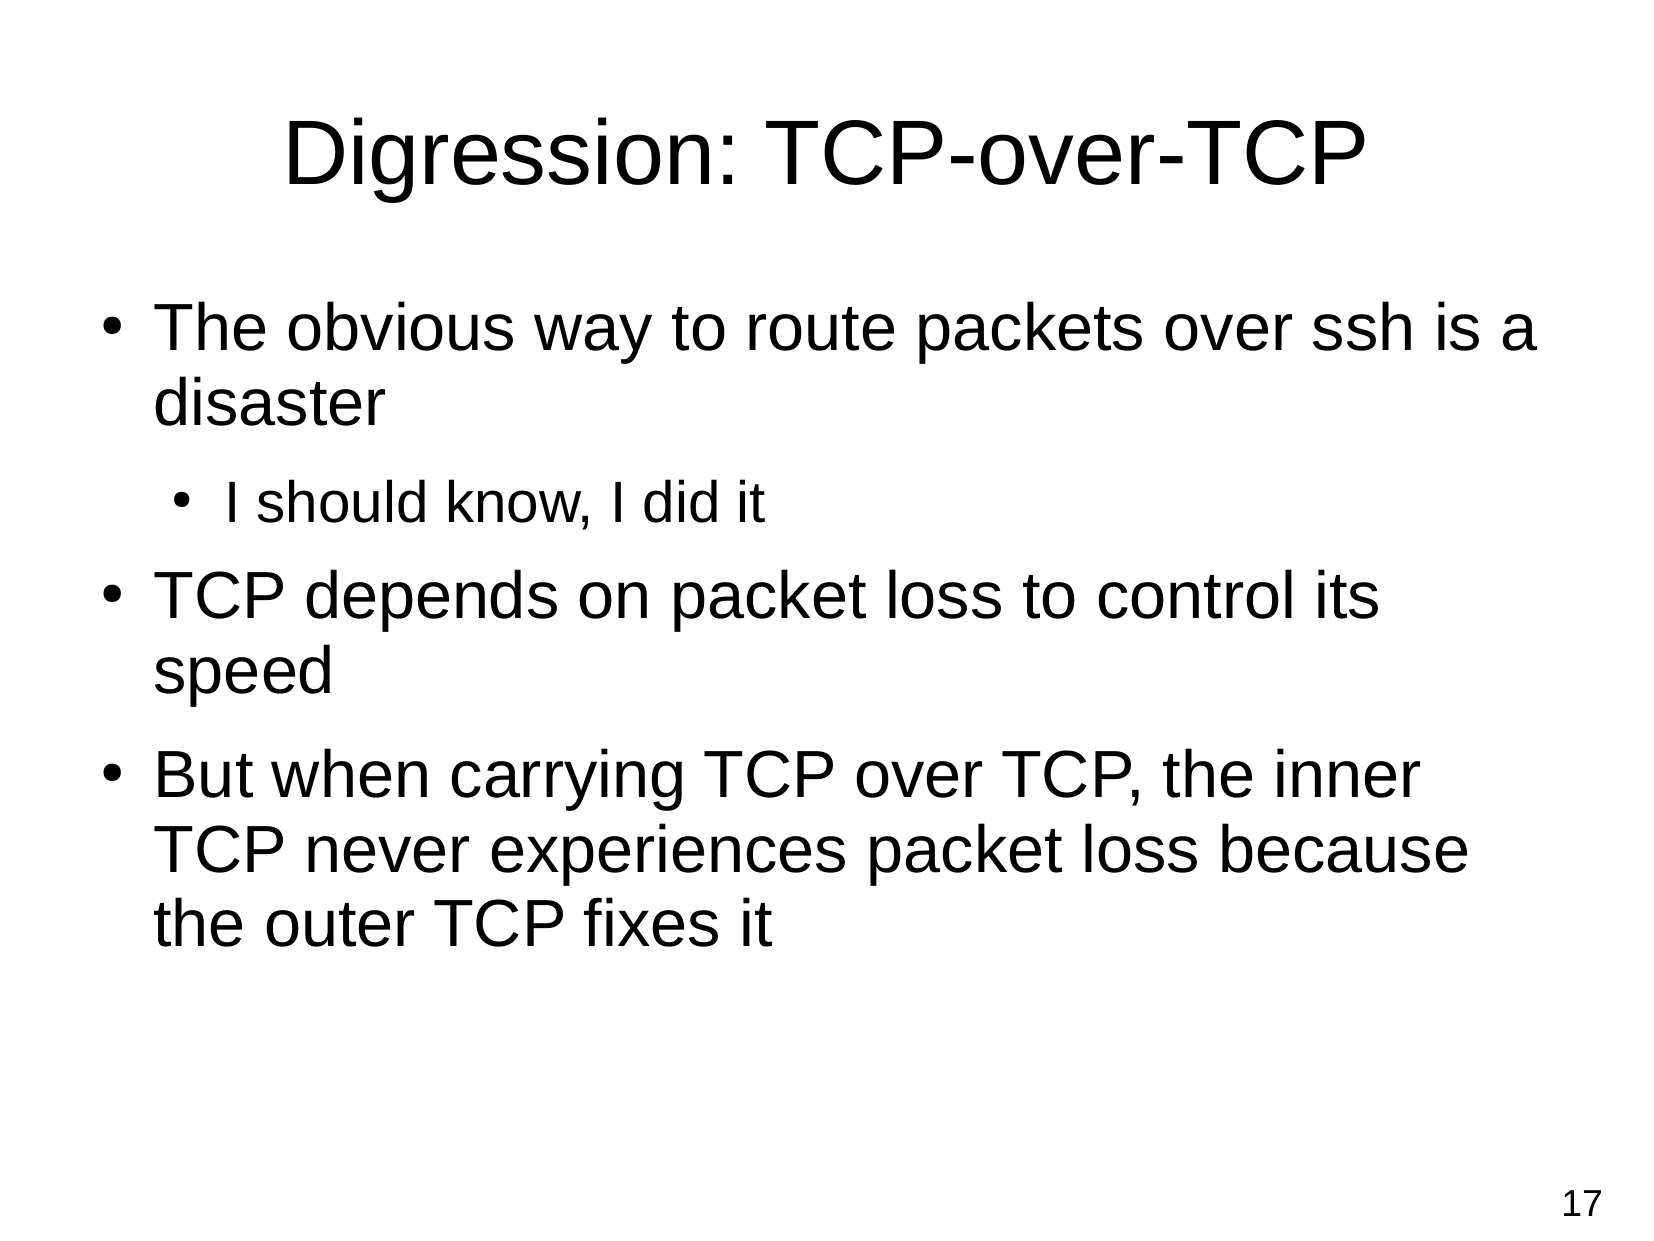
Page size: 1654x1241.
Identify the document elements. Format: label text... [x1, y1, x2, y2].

title Digression: TCP-over-TCP [82, 49, 1571, 257]
list The obvious way to route packets over ssh is a disaster I should know, I did it TCP depends on packet loss to control its speed But when carrying TCP over TCP, the inner TCP never experiences packet loss because the outer TCP fixes it [82, 290, 1571, 1109]
text_box 17 [1546, 1174, 1619, 1232]
